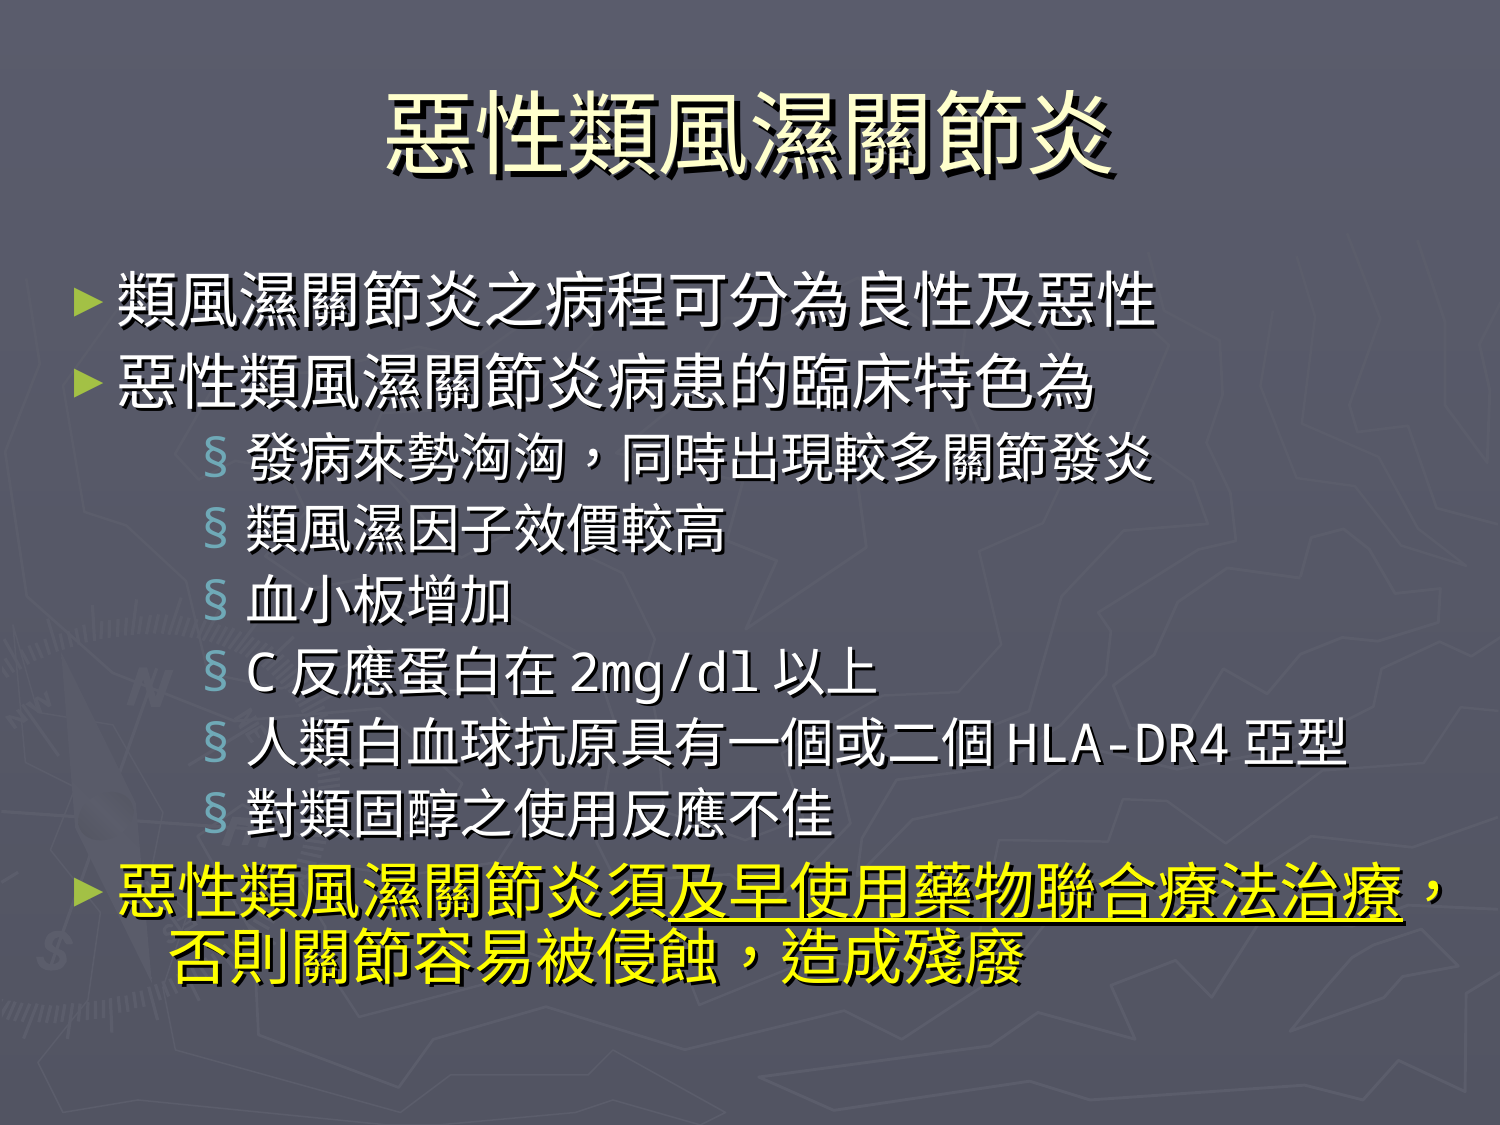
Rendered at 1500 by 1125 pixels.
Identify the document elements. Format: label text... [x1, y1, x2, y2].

title 惡性類風濕關節炎 [49, 37, 1451, 225]
list 類風濕關節炎之病程可分為良性及惡性 惡性類風濕關節炎病患的臨床特色為 發病來勢洶洶，同時出現較多關節發炎 類風濕因子效價較高 血小板增加 C反應蛋白在2mg/dl以上 人類白血球抗原具有一個或二個HLA-DR4亞型 對類固醇之使用反應不佳 惡性類風濕關節炎須及早使用藥物聯合療法治療，否則關節容易被侵蝕，造成殘廢 [49, 262, 1451, 1001]
